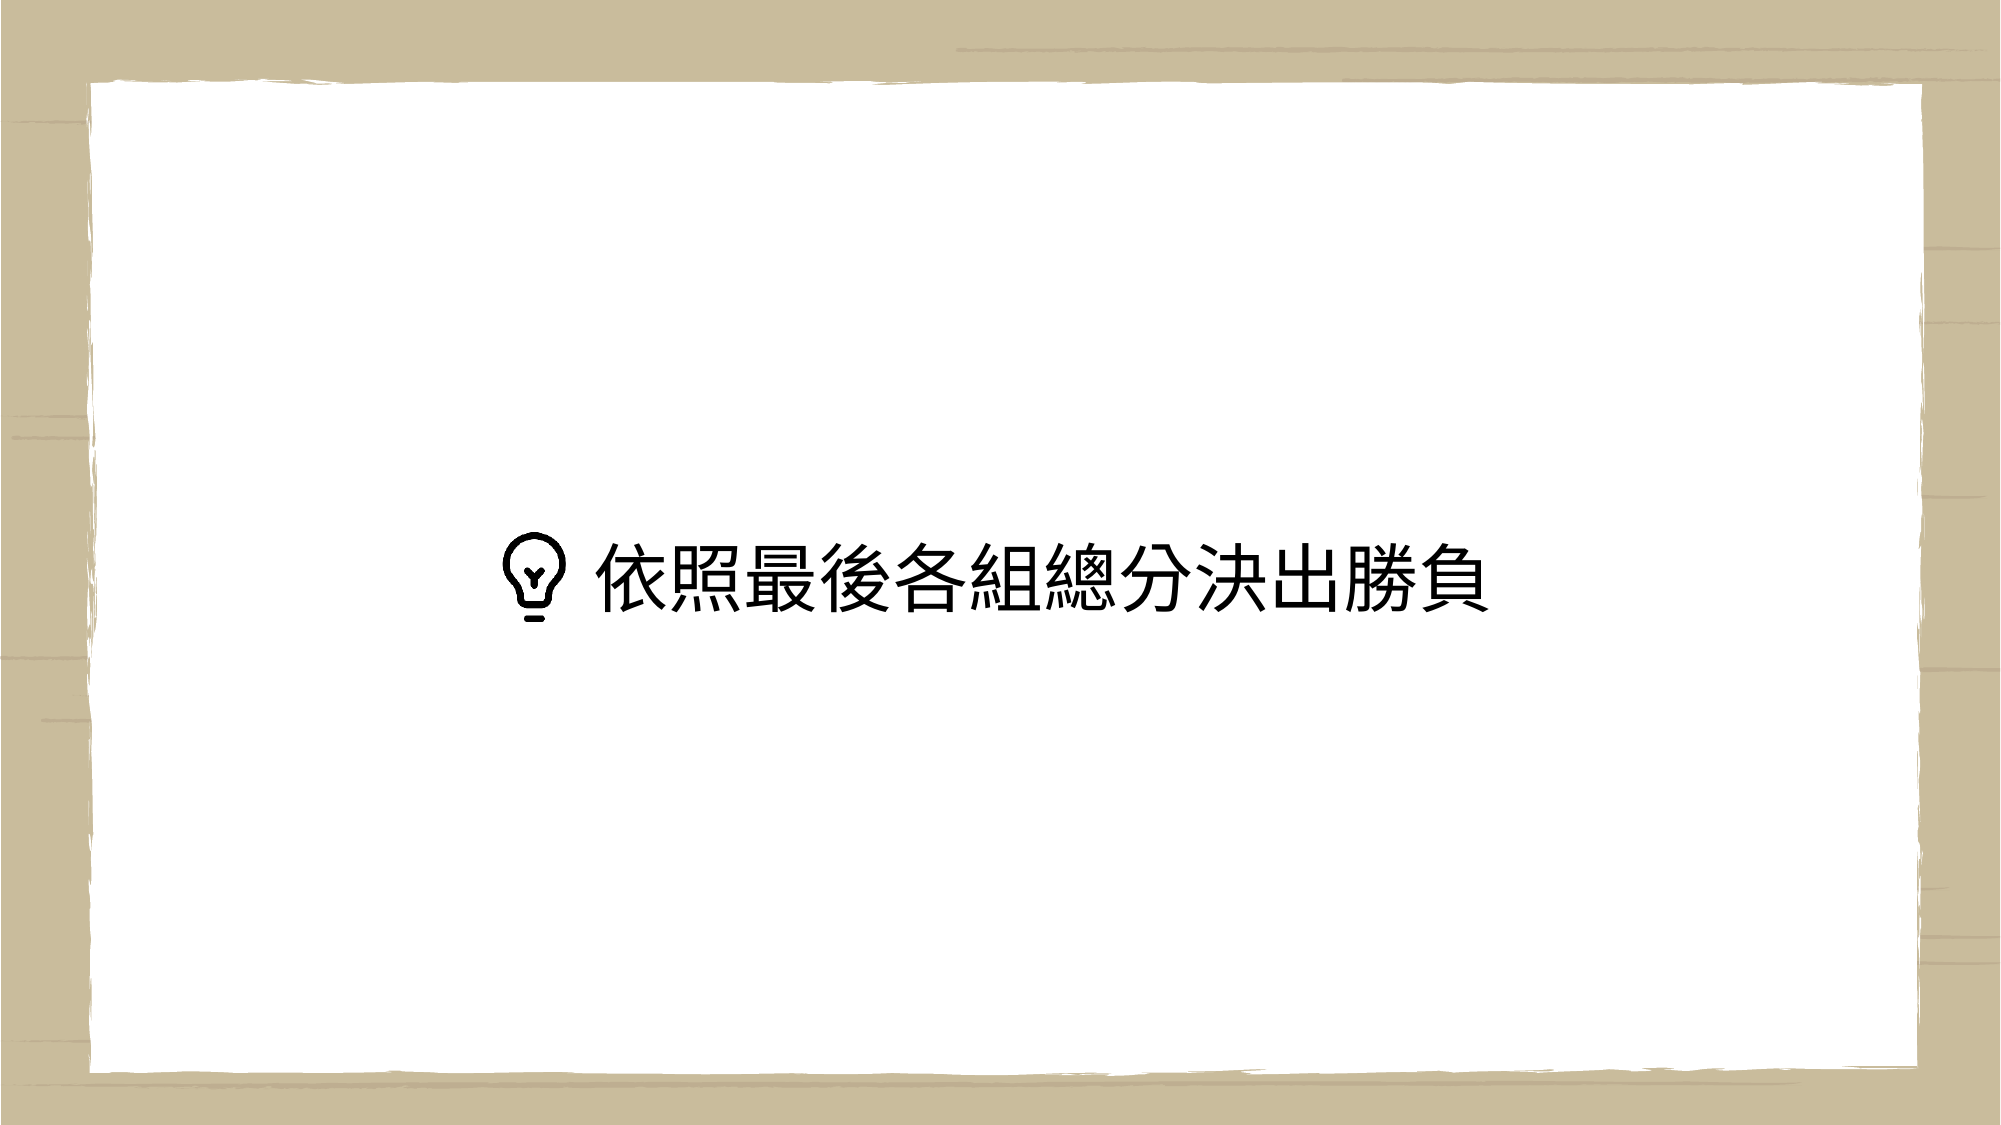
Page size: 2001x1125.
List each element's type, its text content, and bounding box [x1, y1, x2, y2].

text_box 依照最後各組總分決出勝負 [578, 523, 1610, 630]
picture [489, 532, 578, 622]
